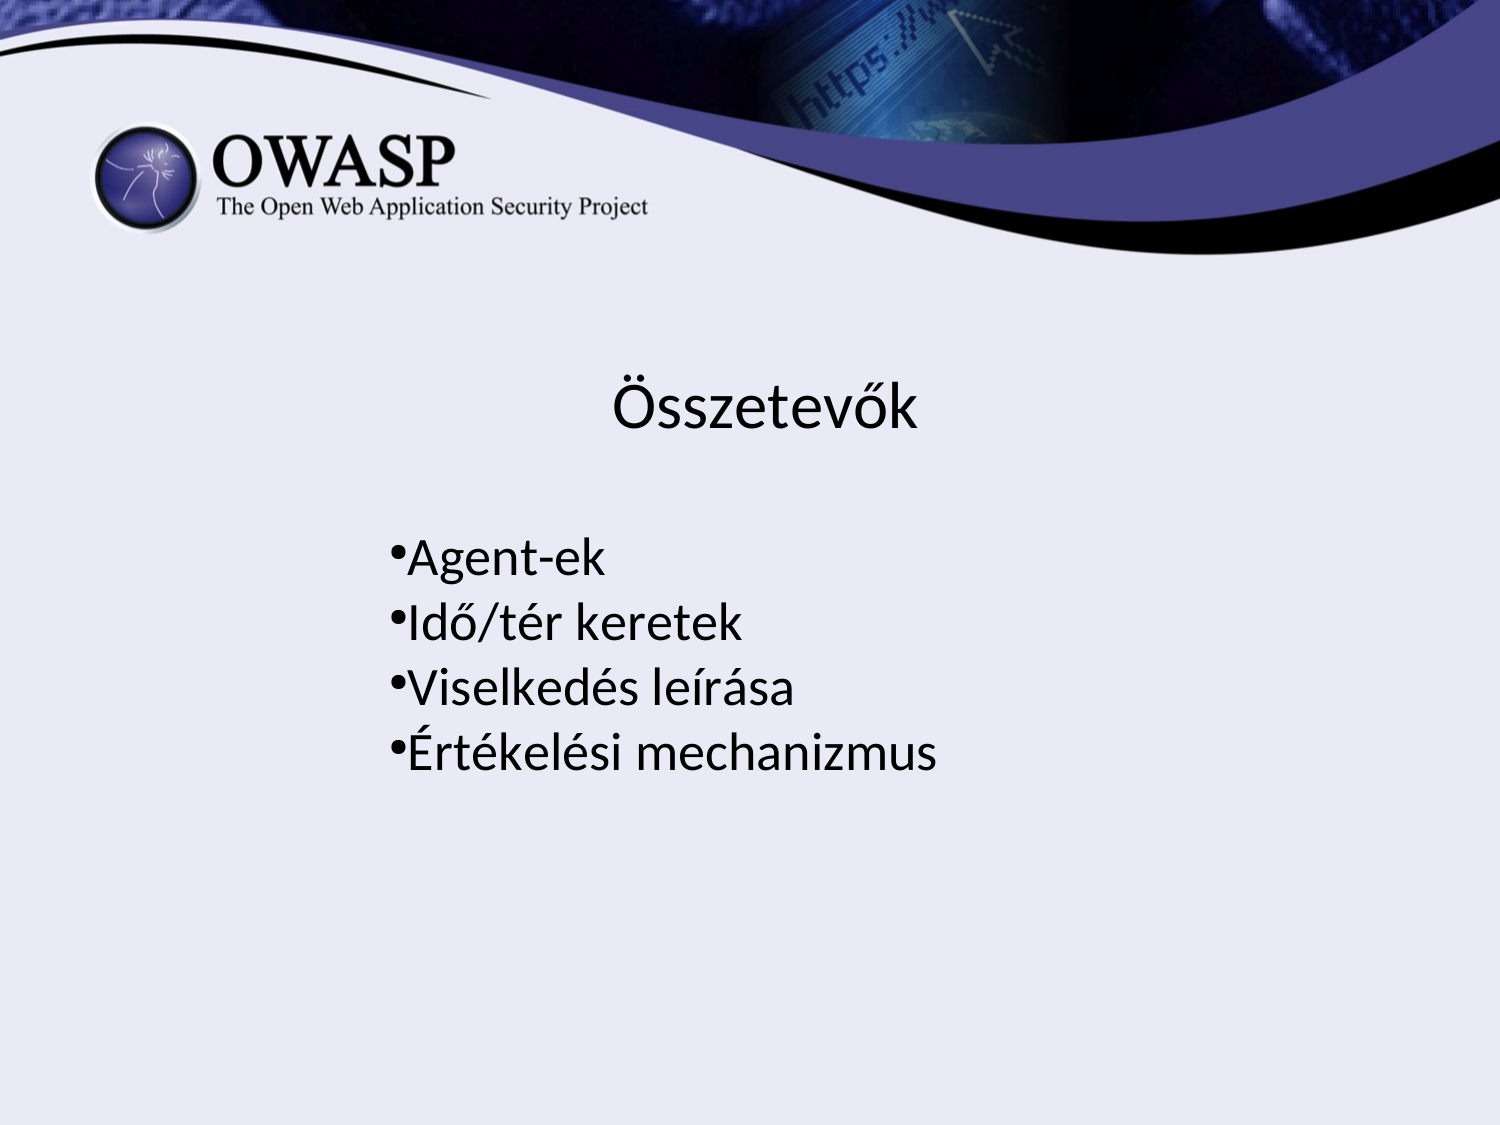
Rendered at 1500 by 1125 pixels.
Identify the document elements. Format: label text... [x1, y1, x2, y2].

text_box Összetevők Agent-ek Idő/tér keretek Viselkedés leírása Értékelési mechanizmus [373, 354, 1158, 789]
picture [0, 0, 1500, 1125]
